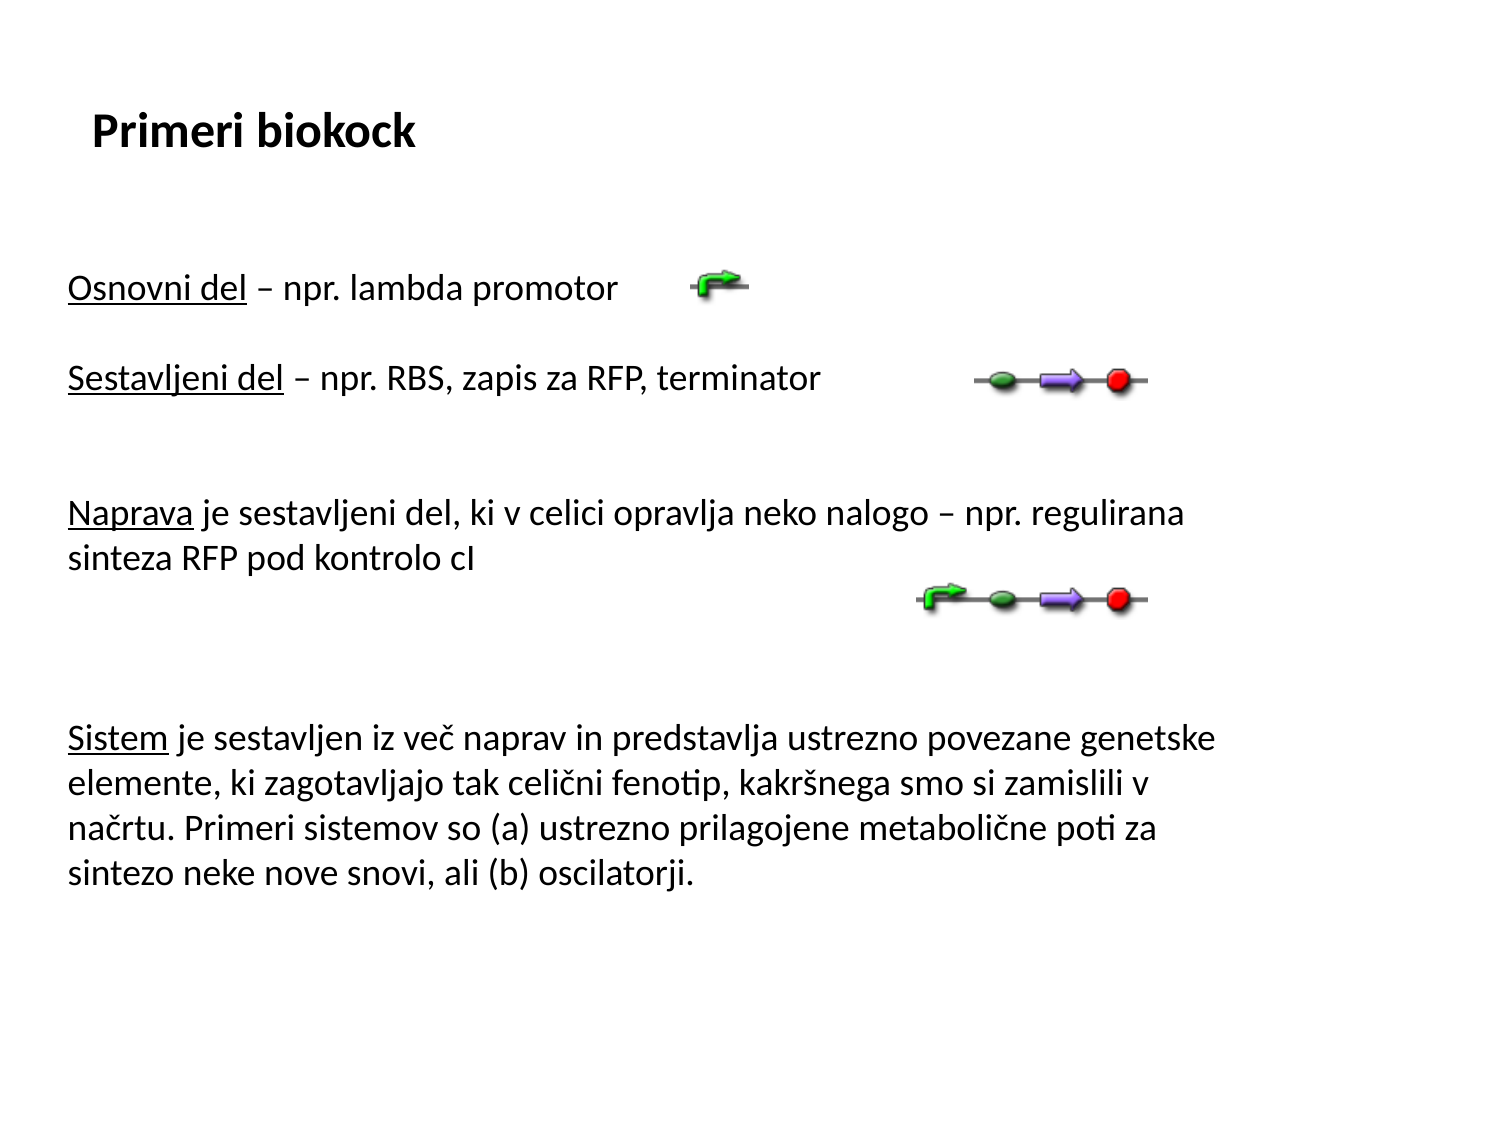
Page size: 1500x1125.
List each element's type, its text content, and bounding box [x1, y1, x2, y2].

text_box Osnovni del – npr. lambda promotor Sestavljeni del – npr. RBS, zapis za RFP, terminator Naprava je sestavljeni del, ki v celici opravlja neko nalogo – npr. regulirana sinteza RFP pod kontrolo cI Sistem je sestavljen iz več naprav in predstavlja ustrezno povezane genetske elemente, ki zagotavljajo tak celični fenotip, kakršnega smo si zamislili v načrtu. Primeri sistemov so (a) ustrezno prilagojene metabolične poti za sintezo neke nove snovi, ali (b) oscilatorji. [53, 255, 1282, 946]
picture [916, 580, 1148, 620]
picture [974, 361, 1148, 401]
picture [690, 267, 749, 307]
text_box Primeri biokock [78, 89, 433, 165]
